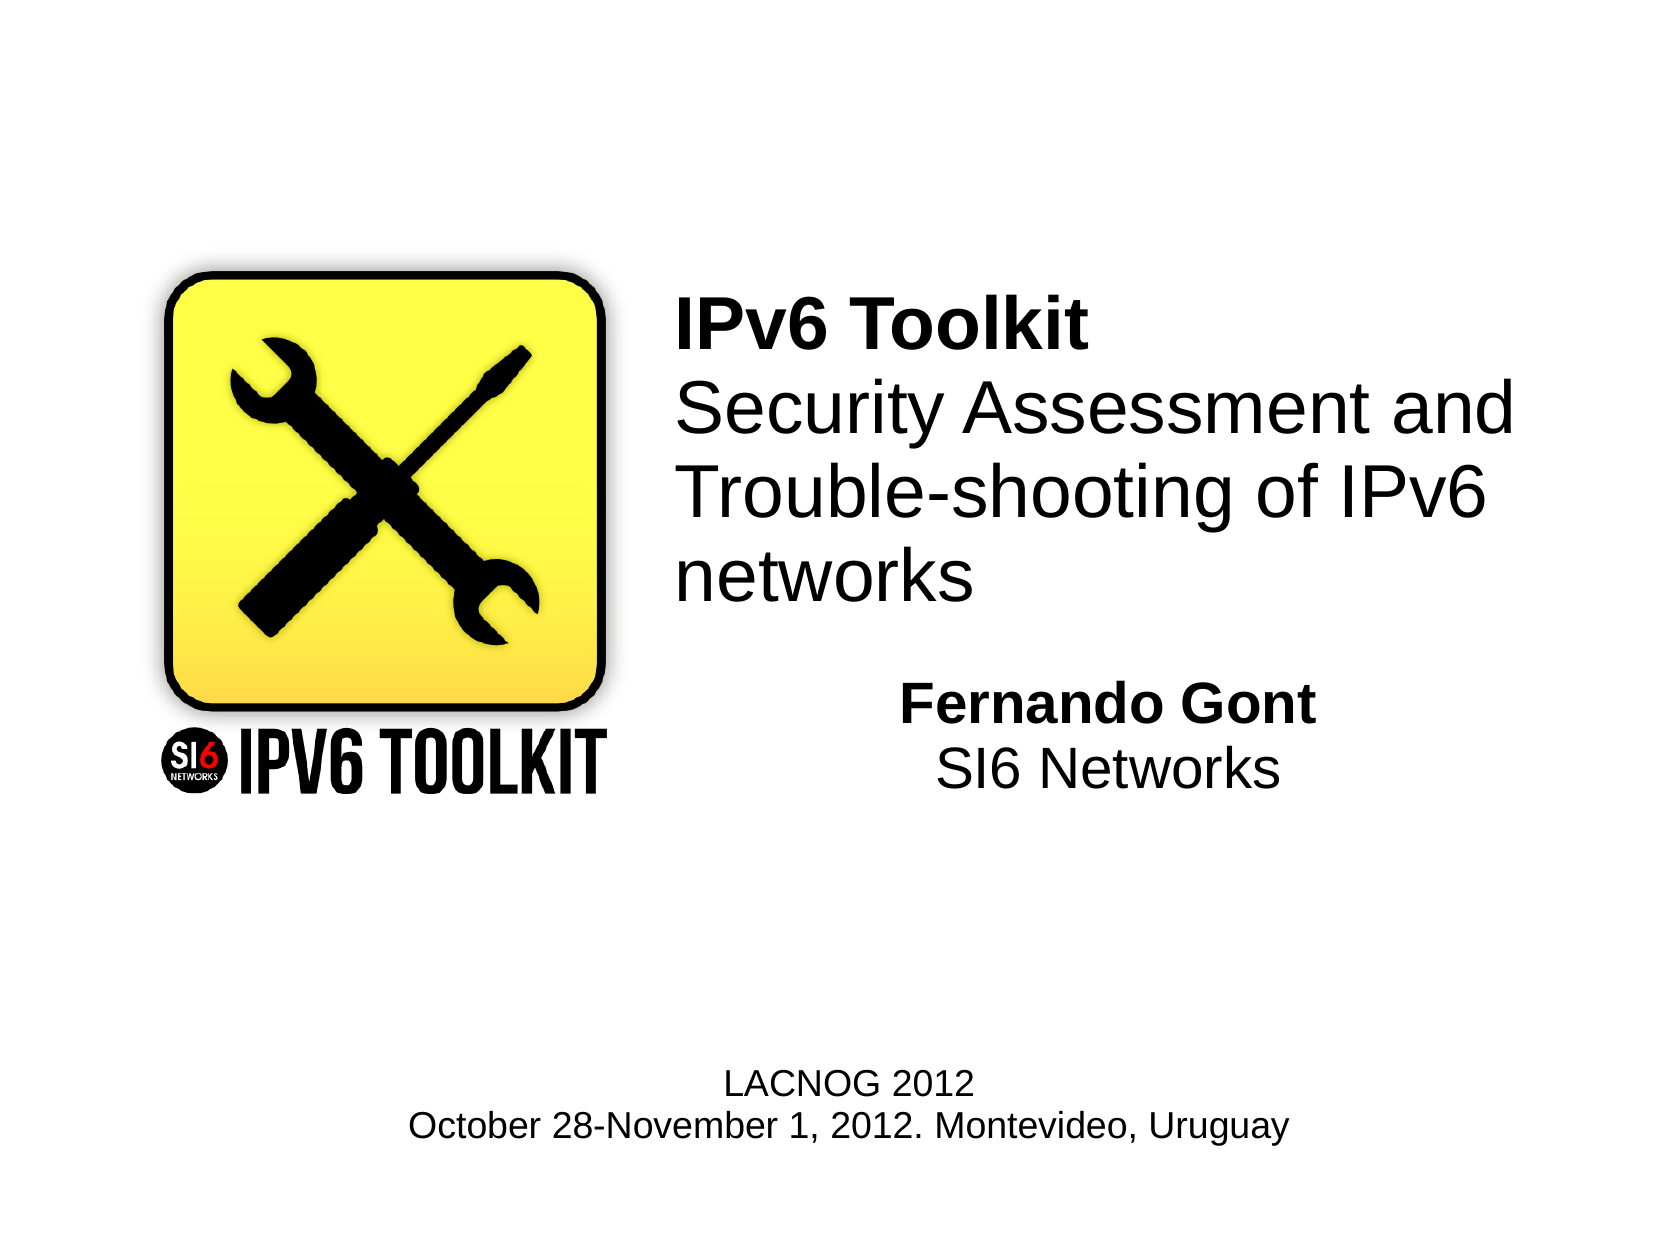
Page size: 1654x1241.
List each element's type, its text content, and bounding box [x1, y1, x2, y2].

picture [138, 245, 631, 794]
text_box IPv6 Toolkit Security Assessment and Trouble-shooting of IPv6 networks [660, 274, 1561, 625]
text_box Fernando Gont SI6 Networks [885, 663, 1332, 823]
text_box LACNOG 2012 October 28-November 1, 2012. Montevideo, Uruguay [393, 1055, 1306, 1216]
